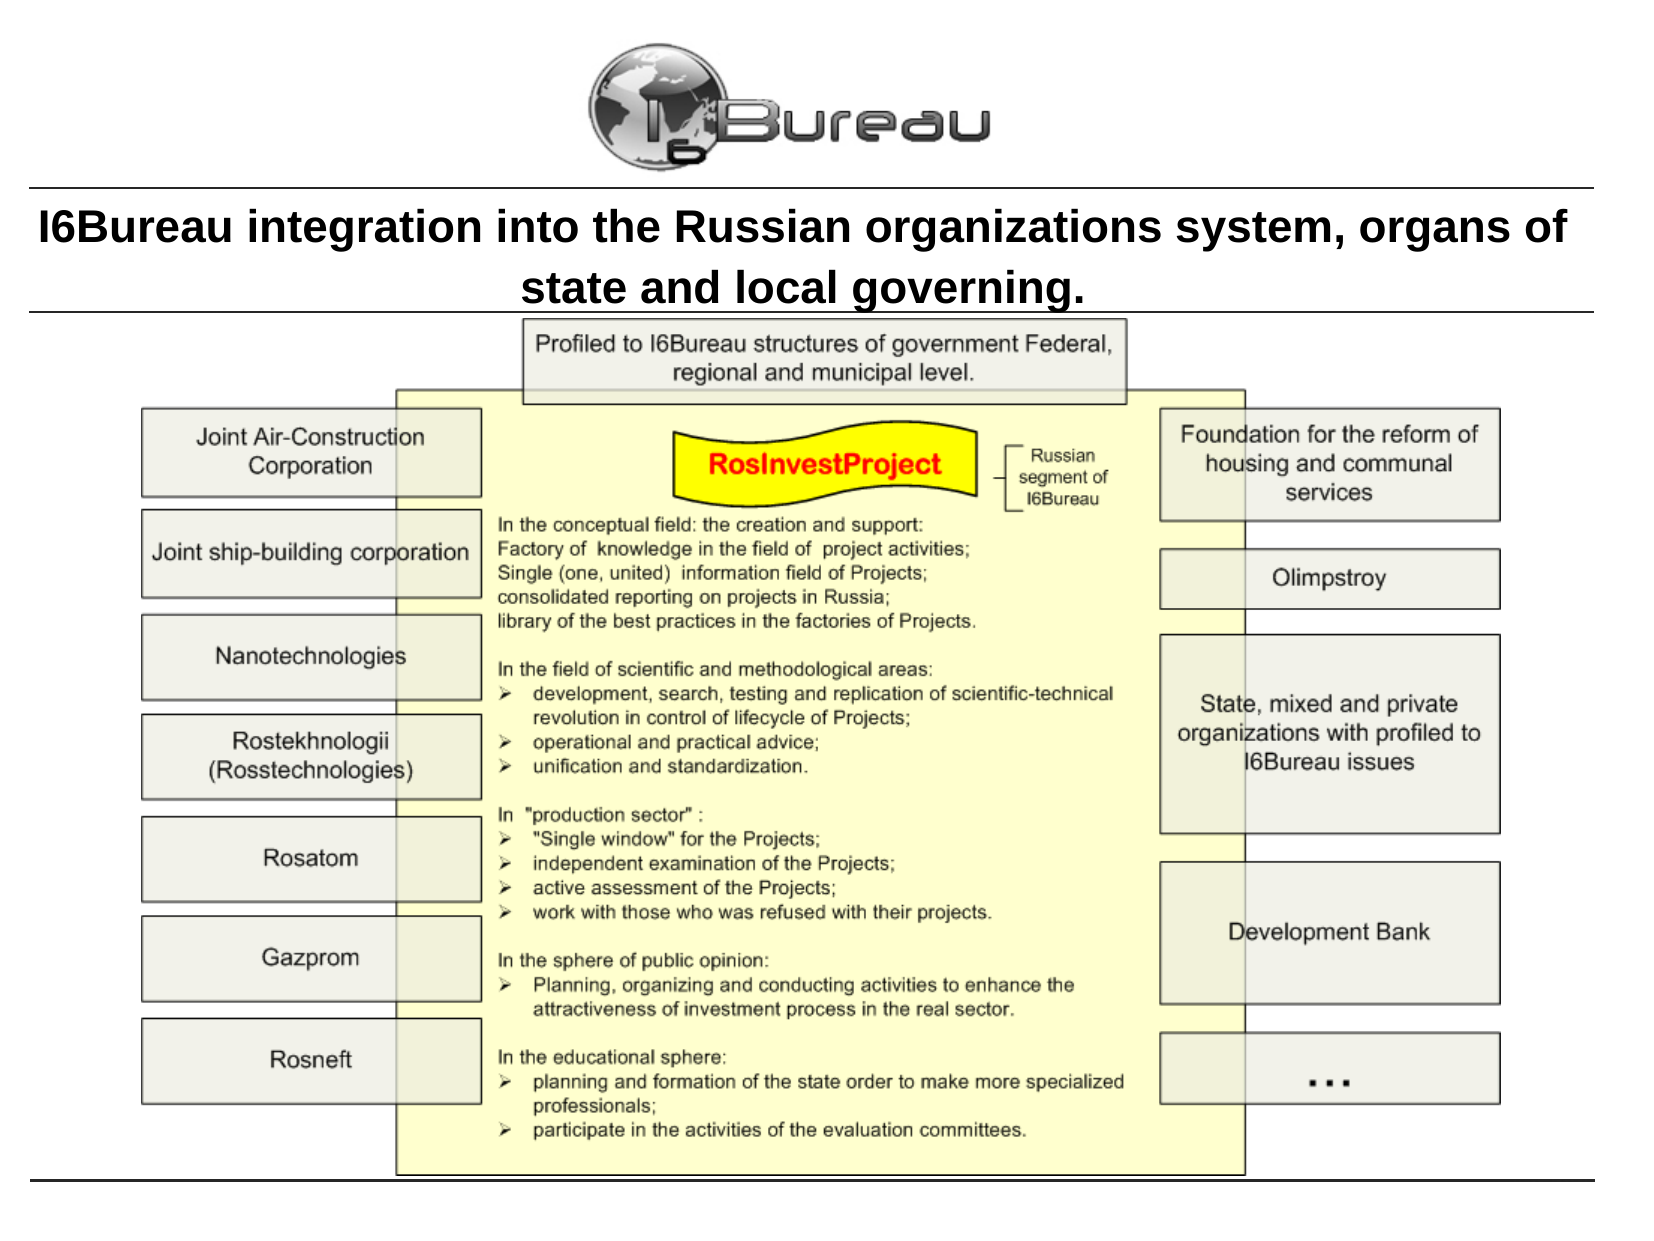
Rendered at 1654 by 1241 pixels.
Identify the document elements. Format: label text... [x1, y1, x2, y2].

picture [141, 318, 1501, 1176]
picture [29, 5, 1594, 194]
title I6Bureau integration into the Russian organizations system, organs of state and local governing. [11, 194, 1595, 343]
